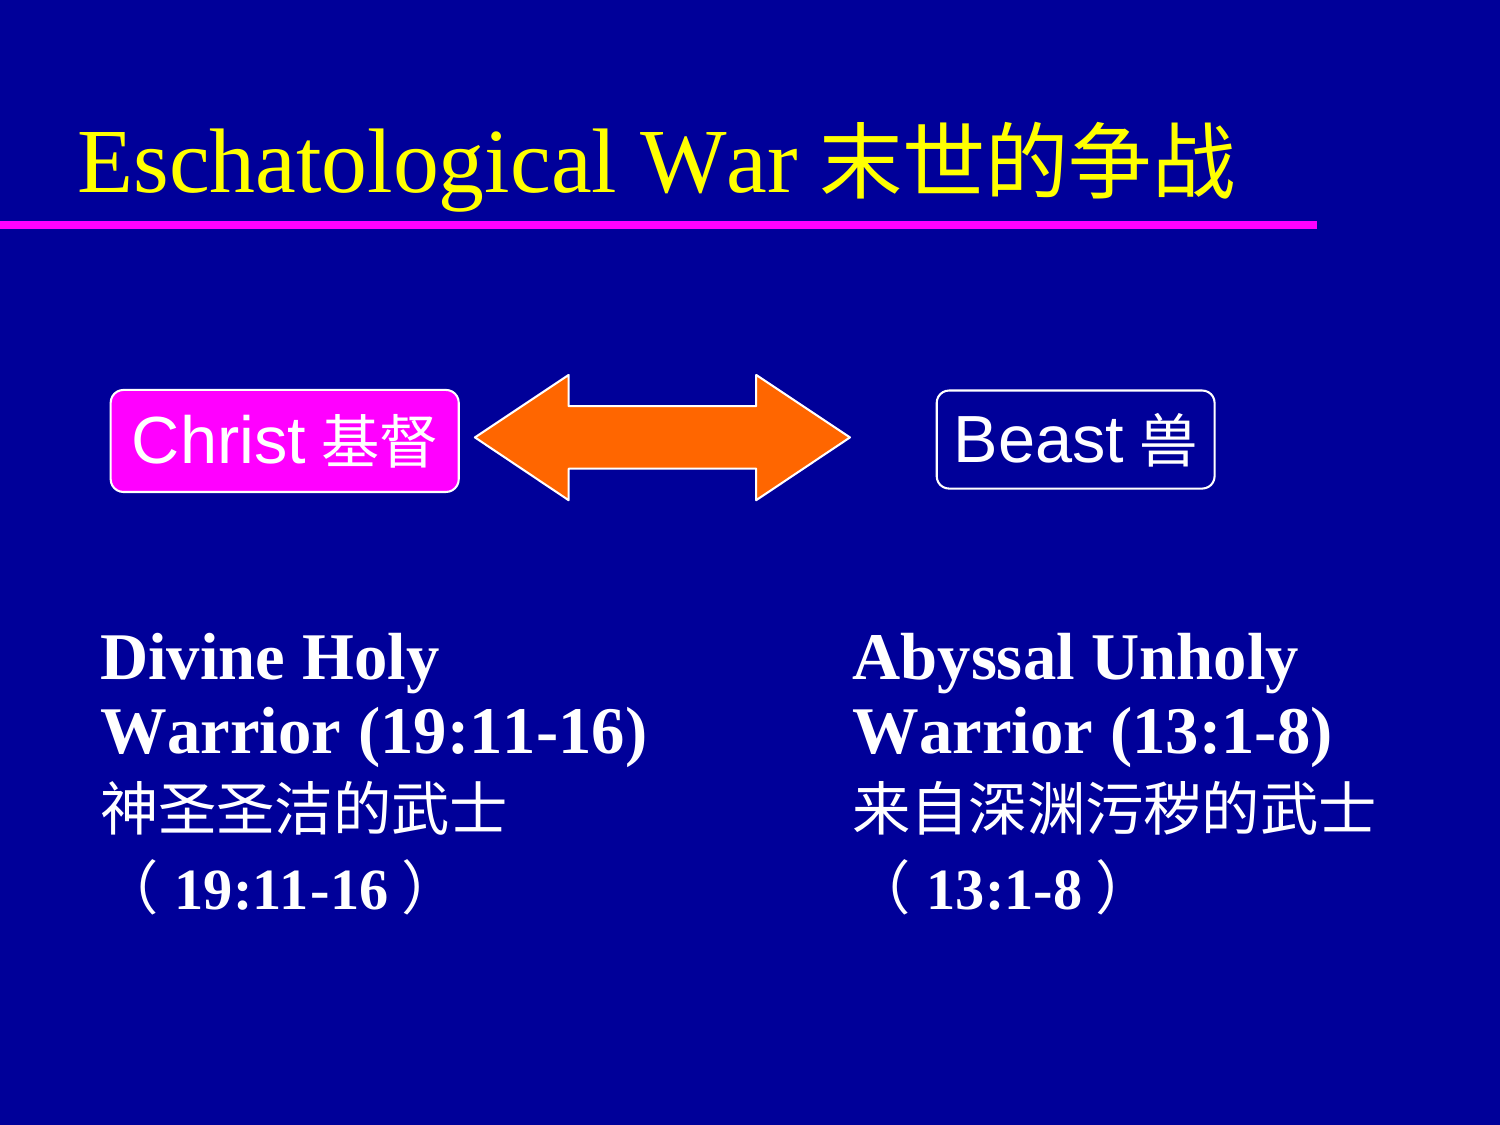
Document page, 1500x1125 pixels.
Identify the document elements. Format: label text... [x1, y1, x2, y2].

title Eschatological War末世的争战 [62, 43, 1338, 225]
text_box [474, 374, 850, 501]
text_box Beast兽 [936, 390, 1215, 489]
text_box Abyssal Unholy Warrior (13:1-8) 来自深渊污秽的武士（13:1-8） [837, 612, 1497, 935]
text_box Divine Holy Warrior (19:11-16) 神圣圣洁的武士（19:11-16） [85, 612, 676, 935]
text_box Christ基督 [110, 389, 459, 492]
